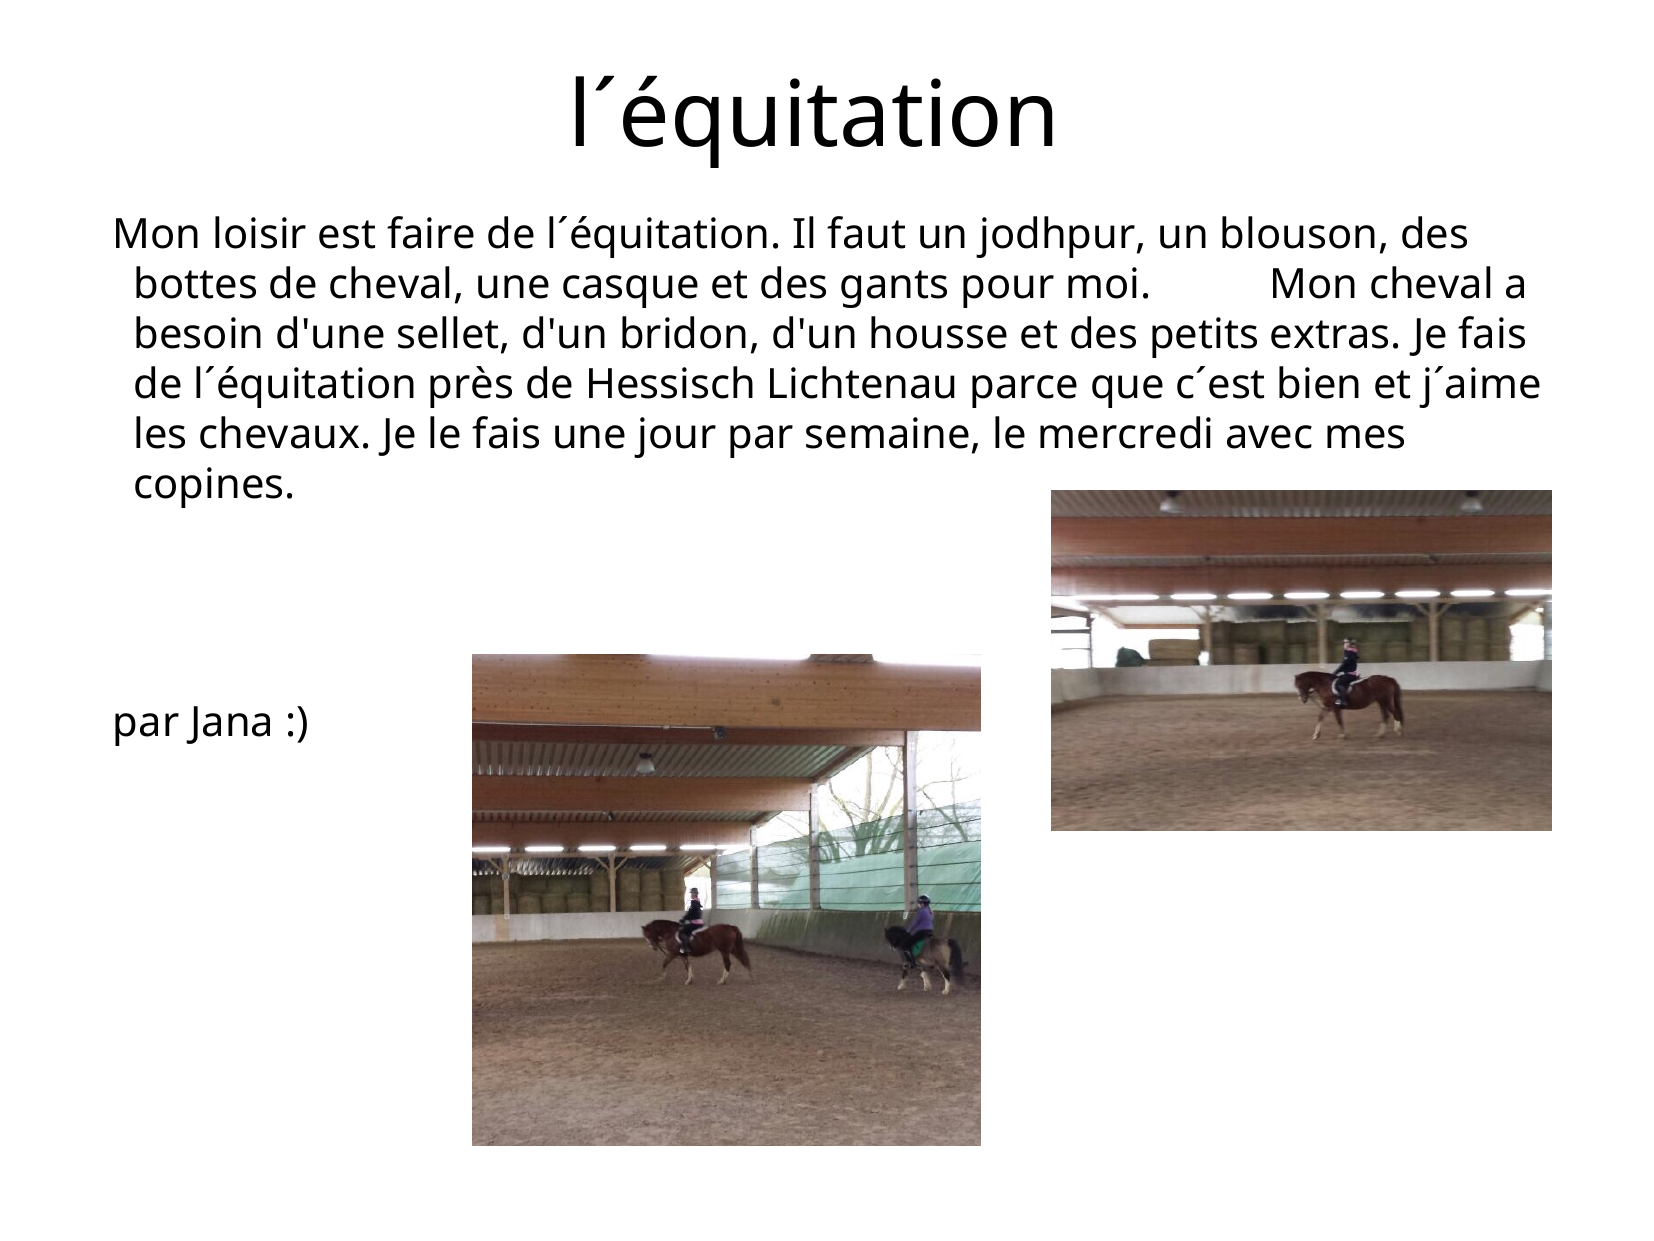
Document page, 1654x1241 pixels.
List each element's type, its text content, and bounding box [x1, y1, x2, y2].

title l´équitation [70, 5, 1559, 213]
list Mon loisir est faire de l´équitation. Il faut un jodhpur, un blouson, des bottes de cheval, une casque et des gants pour moi. Mon cheval a besoin d'une sellet, d'un bridon, d'un housse et des petits extras. Je fais de l´équitation près de Hessisch Lichtenau parce que c´est bien et j´aime les chevaux. Je le fais une jour par semaine, le mercredi avec mes copines. par Jana :) [62, 206, 1551, 1055]
picture [472, 654, 981, 1146]
picture [1051, 490, 1552, 831]
